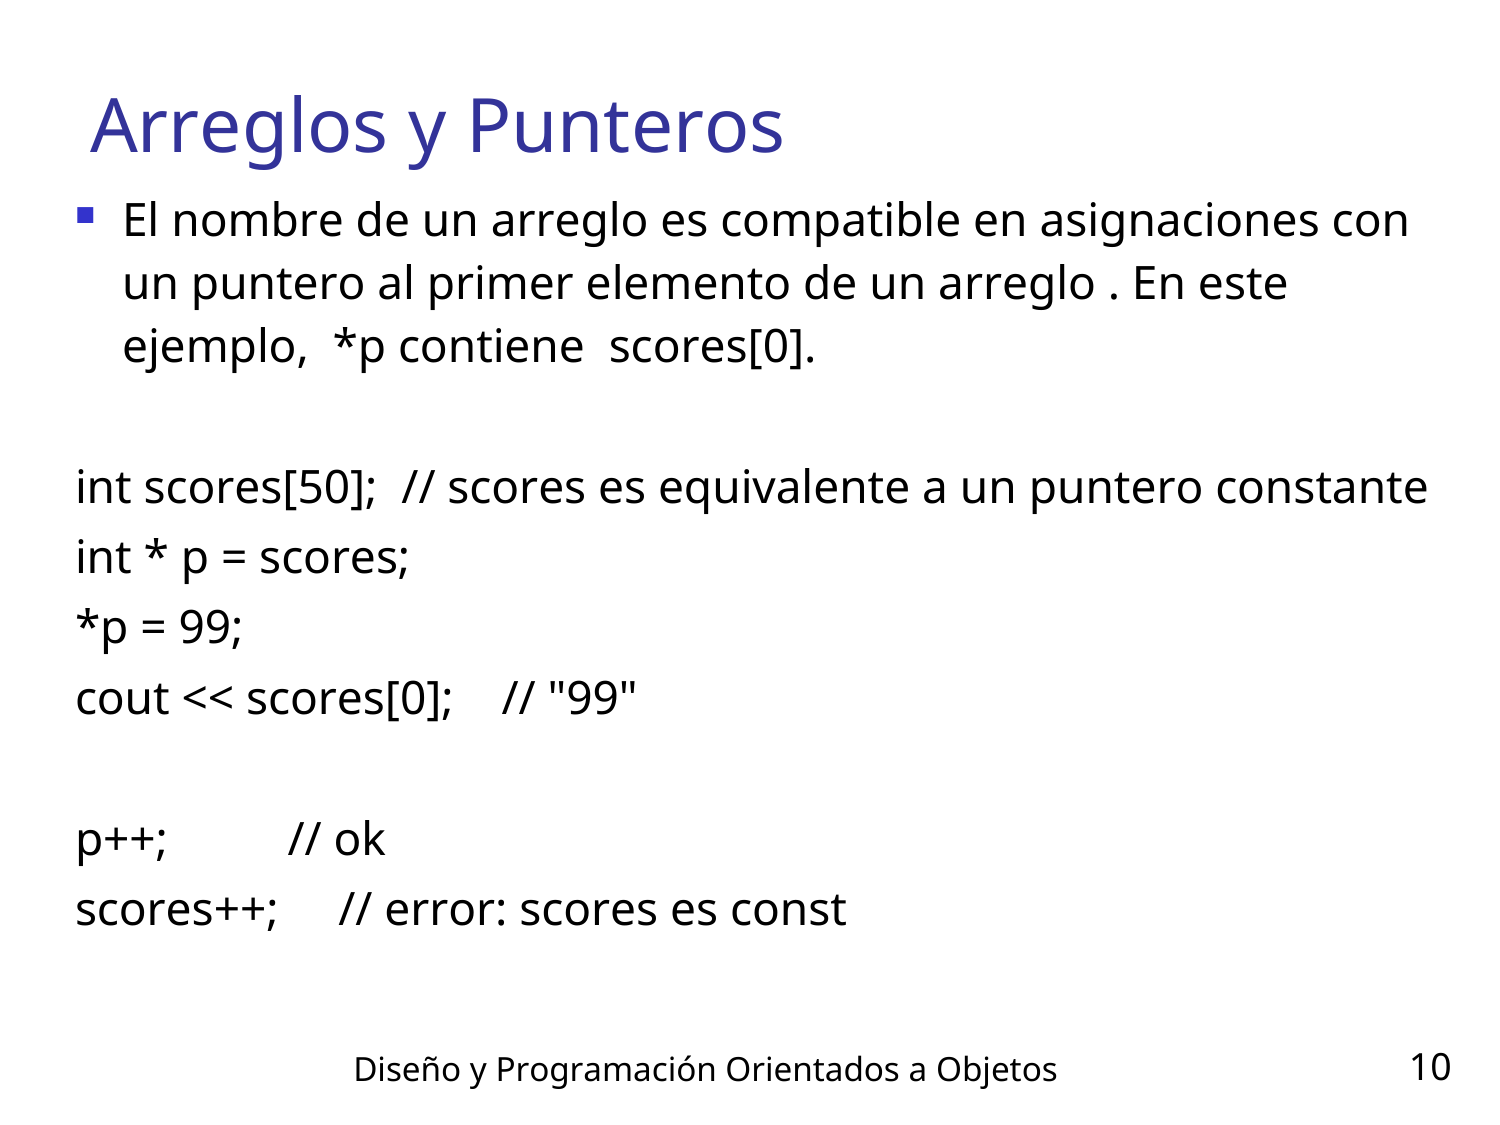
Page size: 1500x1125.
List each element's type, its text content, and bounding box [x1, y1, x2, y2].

title Arreglos y Punteros [75, 19, 1466, 182]
list El nombre de un arreglo es compatible en asignaciones con un puntero al primer elemento de un arreglo . En este ejemplo, *p contiene scores[0]. int scores[50]; // scores es equivalente a un puntero constante int * p = scores; *p = 99; cout << scores[0]; // "99" p++; // ok scores++; // error: scores es const [75, 187, 1462, 993]
